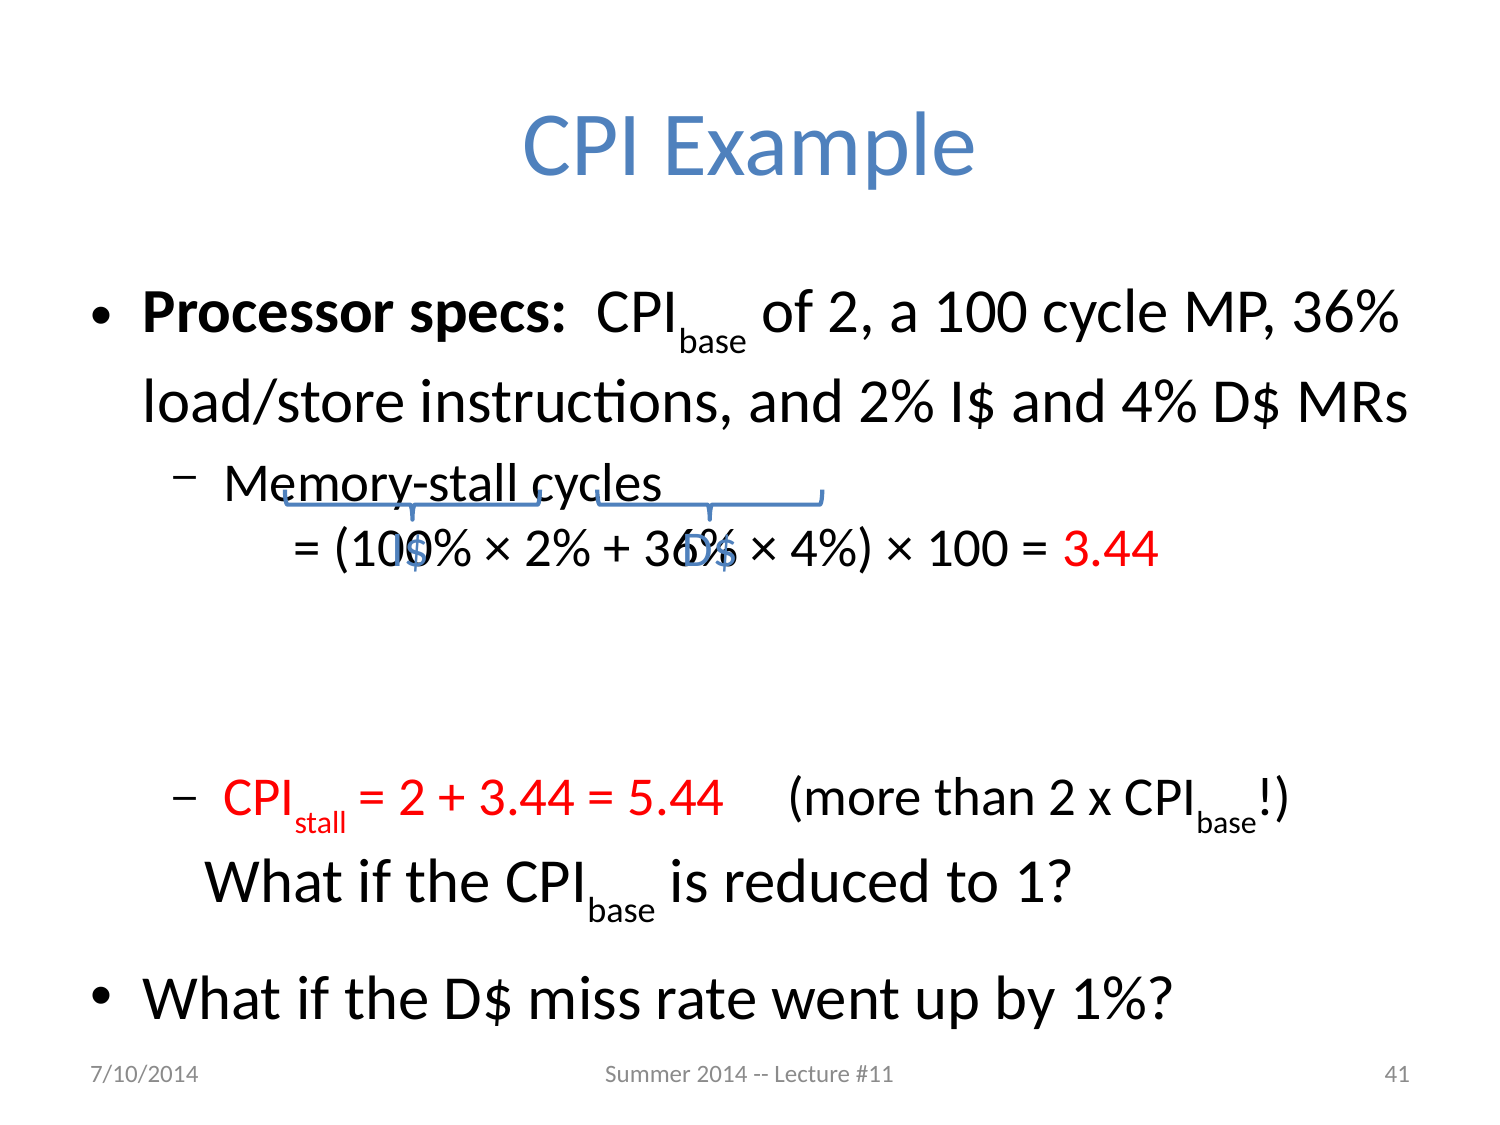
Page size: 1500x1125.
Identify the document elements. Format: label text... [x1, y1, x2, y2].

list Processor specs: CPIbase of 2, a 100 cycle MP, 36% load/store instructions, and 2% I$ and 4% D$ MRs Memory-stall cycles = (100% × 2% + 36% × 4%) × 100 = 3.44 CPIstall = 2 + 3.44 = 5.44 (more than 2 x CPIbase!) What if the CPIbase is reduced to 1? What if the D$ miss rate went up by 1%? [75, 262, 1425, 1073]
footer Summer 2014 -- Lecture #11 [512, 1042, 988, 1103]
slide_number 7/10/2014 [75, 1042, 425, 1103]
text_box I$ [357, 509, 463, 585]
text_box D$ [657, 509, 763, 585]
slide_number <number> [1074, 1042, 1425, 1103]
title CPI Example [75, 45, 1425, 233]
